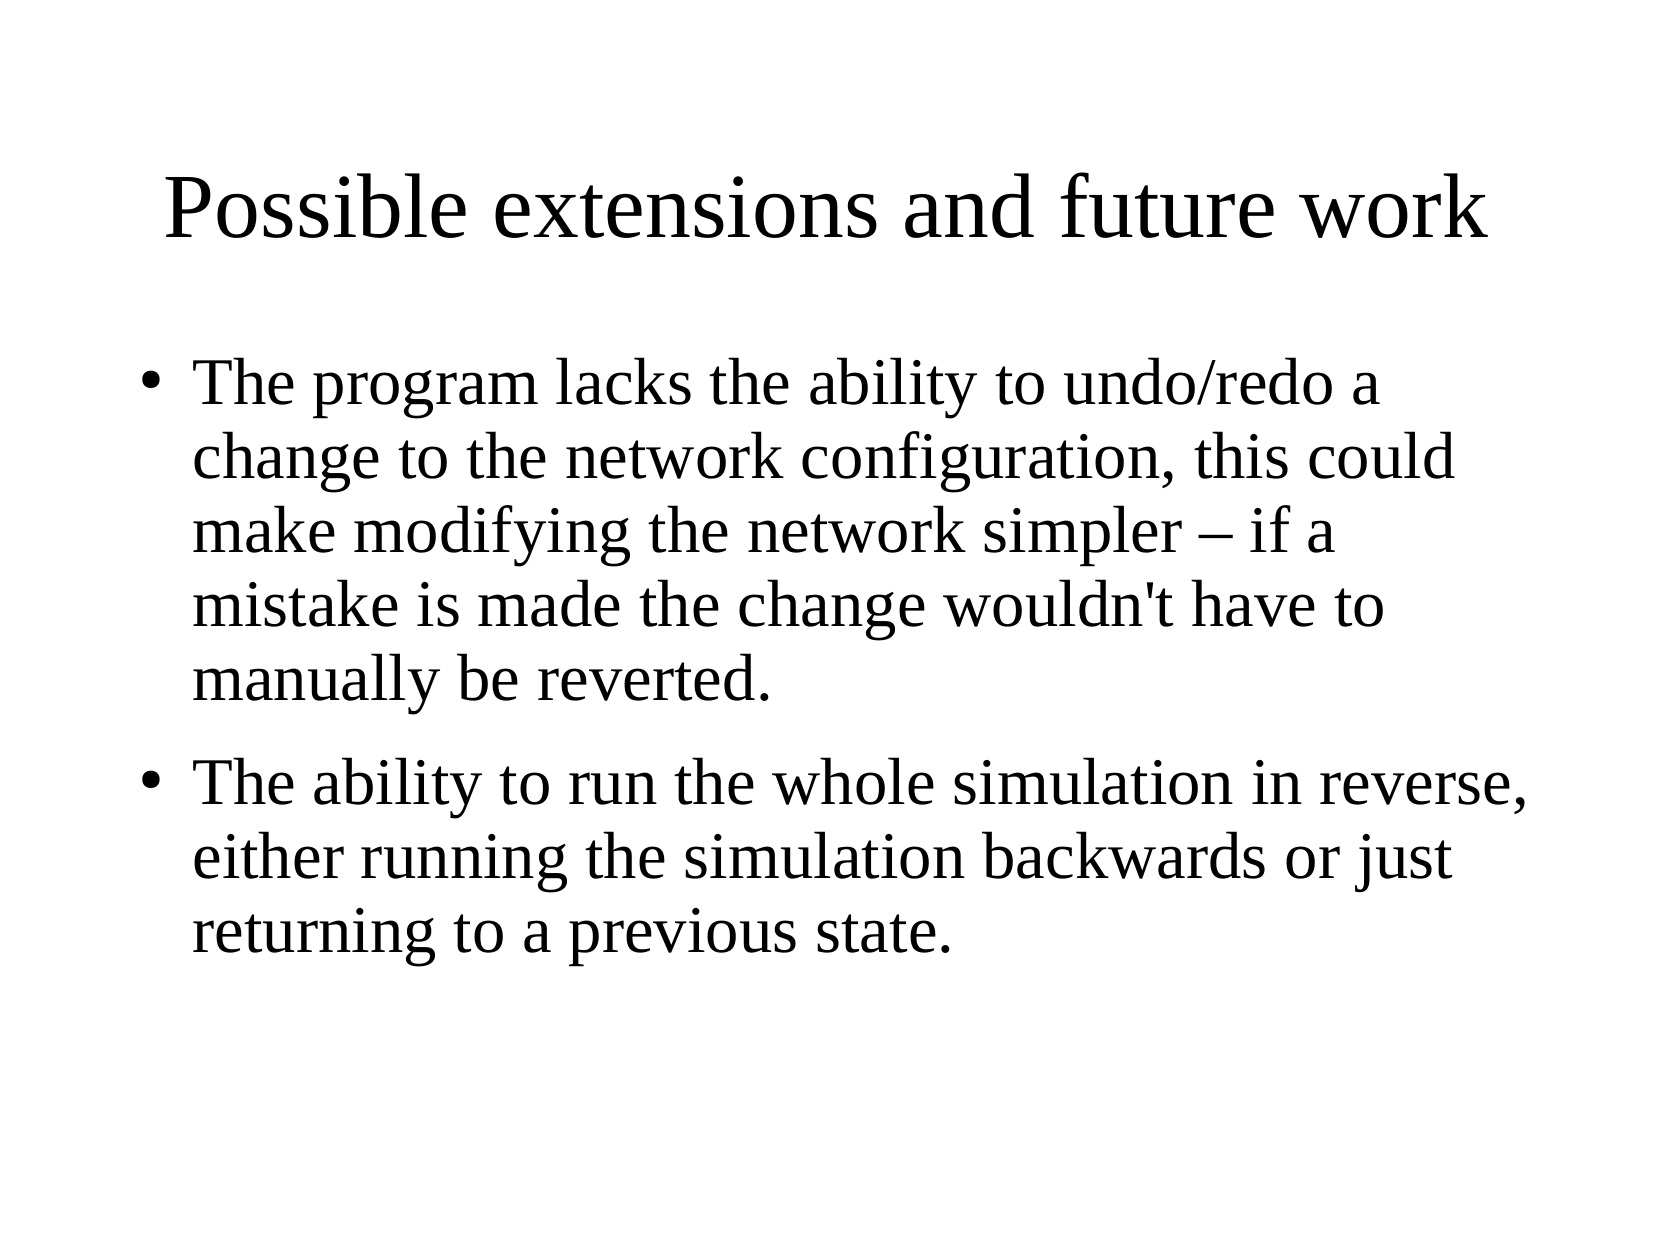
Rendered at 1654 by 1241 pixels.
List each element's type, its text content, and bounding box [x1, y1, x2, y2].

title Possible extensions and future work [121, 102, 1534, 311]
list The program lacks the ability to undo/redo a change to the network configuration, this could make modifying the network simpler – if a mistake is made the change wouldn't have to manually be reverted. The ability to run the whole simulation in reverse, either running the simulation backwards or just returning to a previous state. [121, 344, 1534, 1127]
